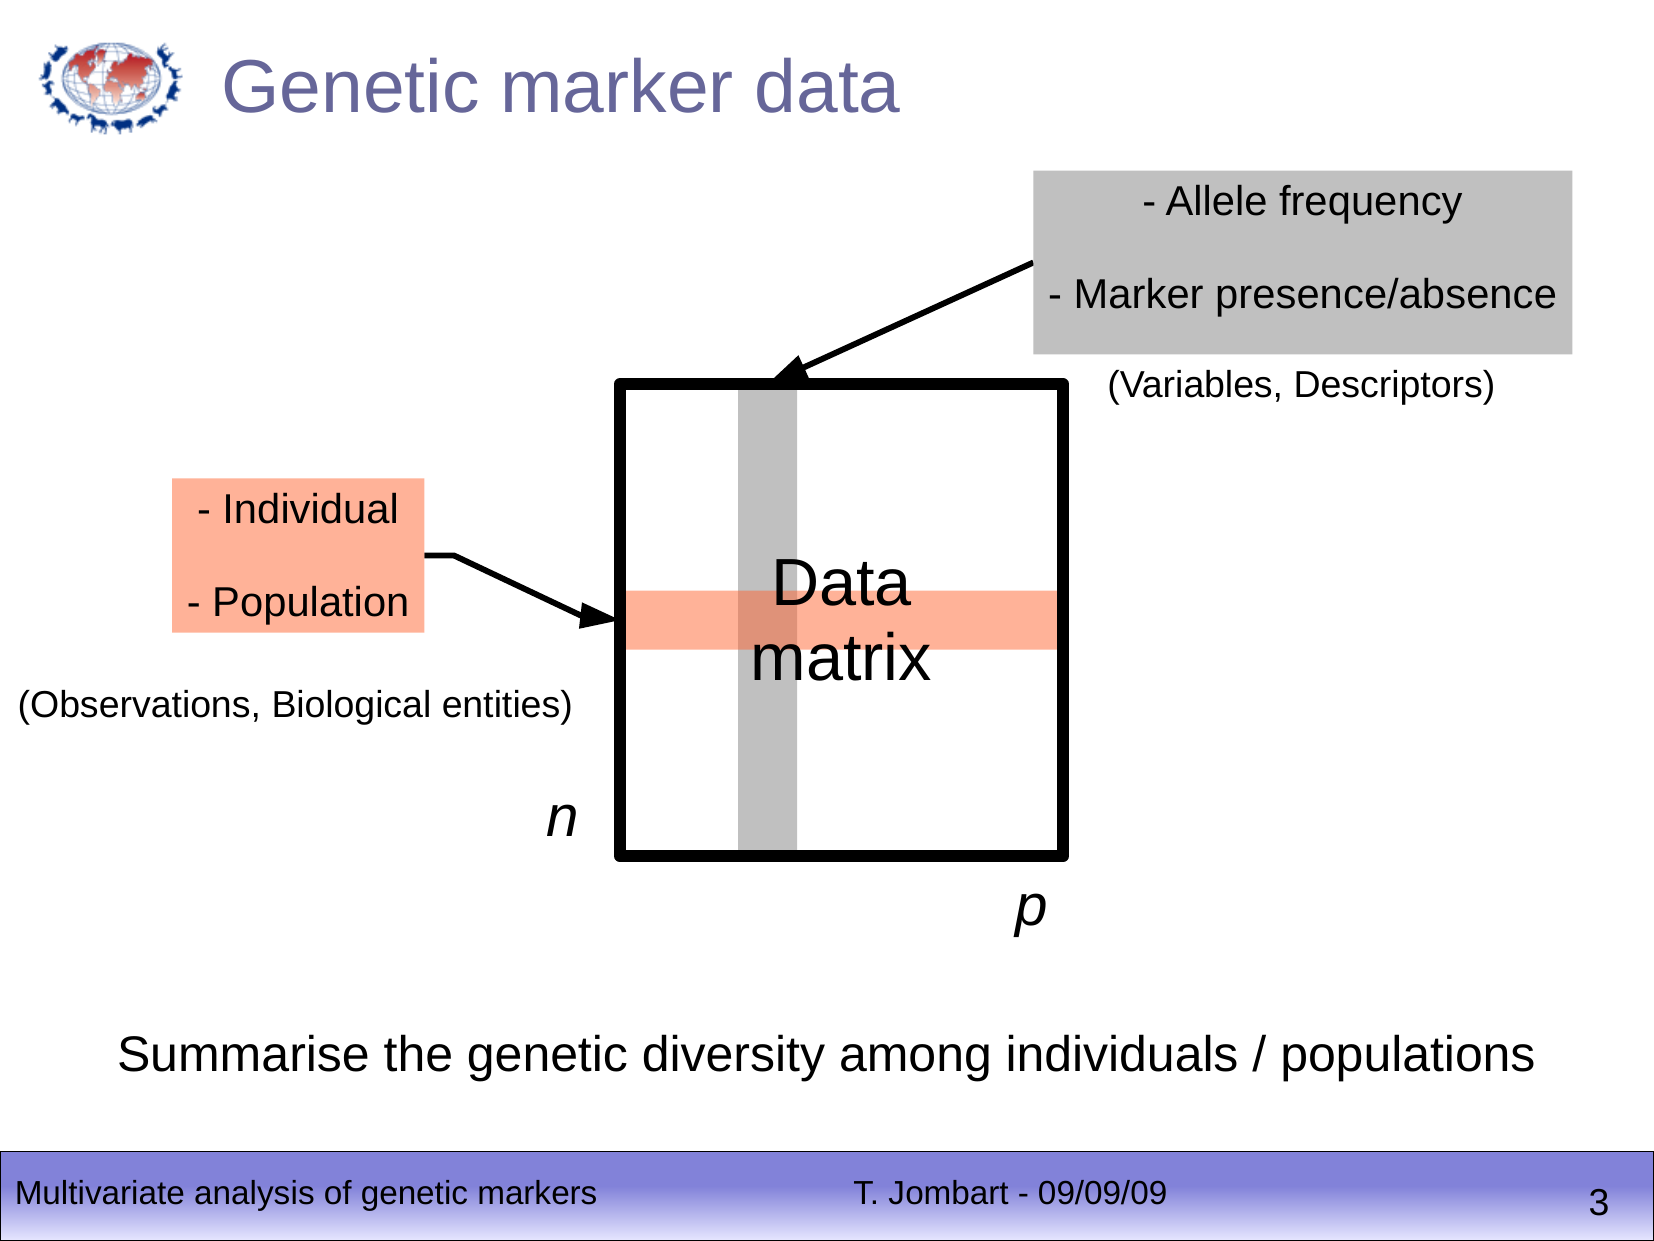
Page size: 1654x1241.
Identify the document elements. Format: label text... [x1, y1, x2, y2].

text_box T. Jombart - 09/09/09 [1063, 1167, 1202, 1225]
text_box Summarise the genetic diversity among individuals / populations [0, 981, 1000, 1127]
text_box Summarise the genetic diversity among individuals / populations [1063, 981, 1654, 1127]
text_box T. Jombart - 09/09/09 [838, 1167, 1000, 1225]
text_box - Individual - Population [172, 478, 425, 633]
text_box 3 [1573, 1174, 1625, 1232]
text_box [0, 1151, 1654, 1241]
text_box Multivariate analysis of genetic markers [0, 1167, 614, 1220]
text_box (Variables, Descriptors) [1092, 356, 1511, 414]
text_box n [531, 776, 594, 857]
picture [25, 29, 186, 144]
text_box Genetic marker data [206, 37, 1654, 136]
text_box Data matrix [620, 383, 1063, 857]
text_box (Observations, Biological entities) [0, 683, 591, 726]
text_box - Allele frequency - Marker presence/absence [1033, 170, 1573, 355]
text_box p [1000, 865, 1063, 1229]
